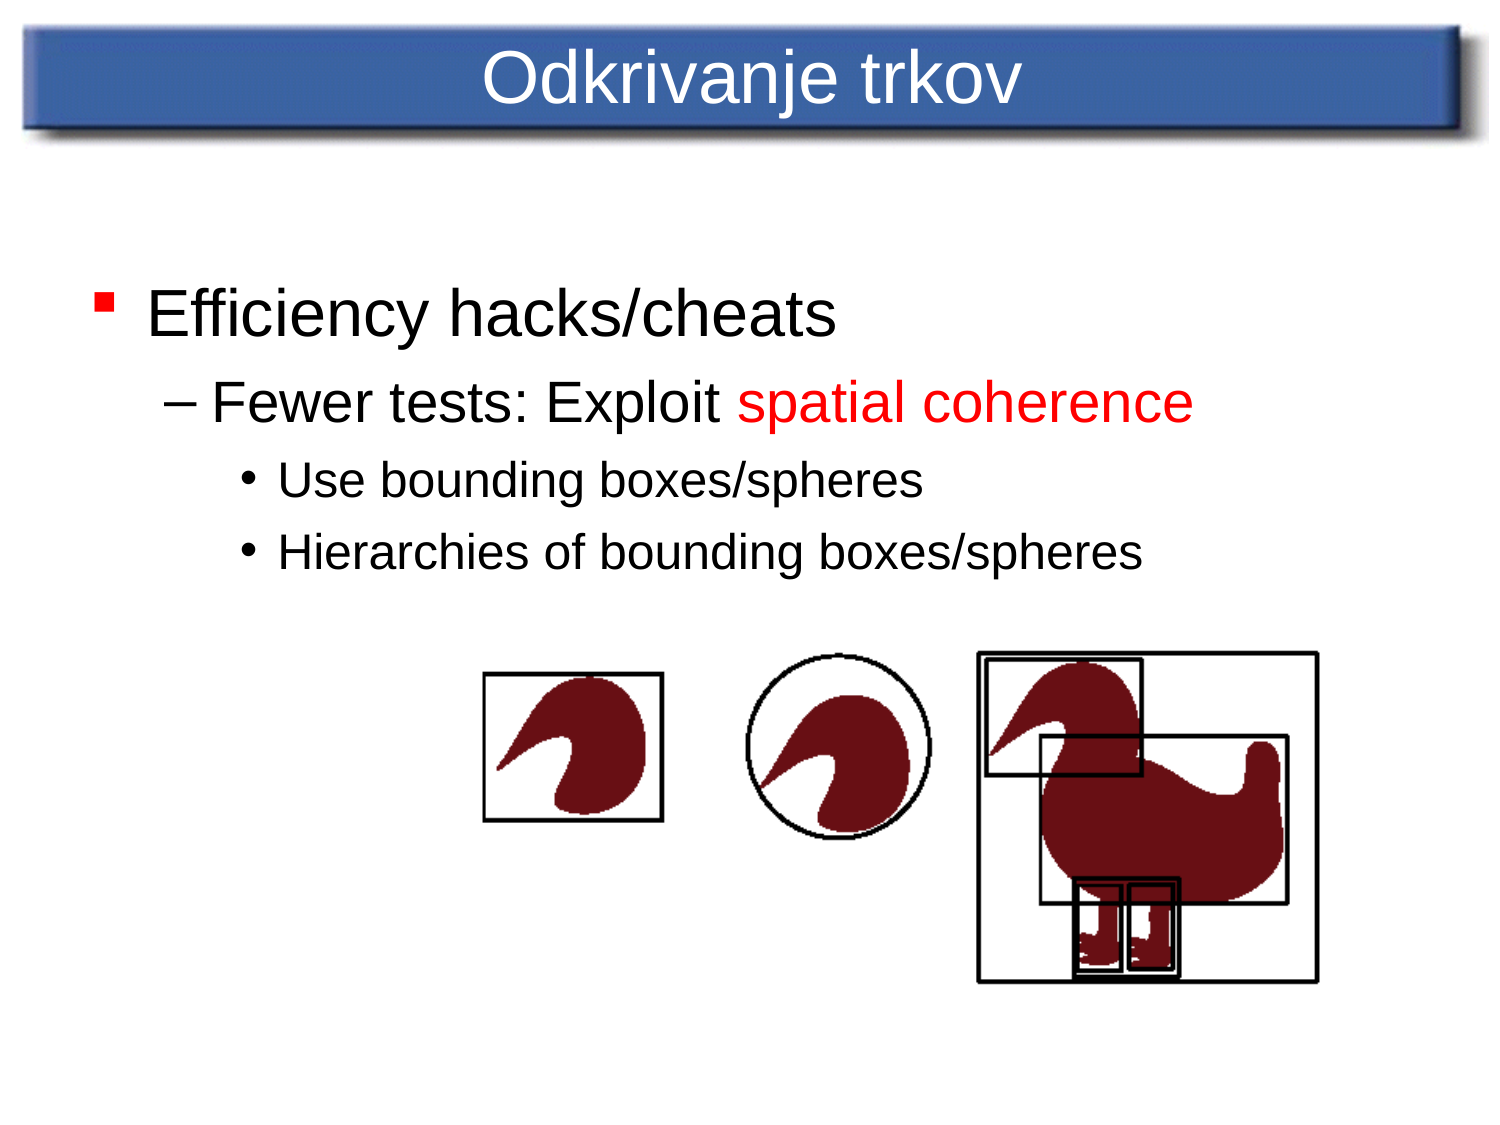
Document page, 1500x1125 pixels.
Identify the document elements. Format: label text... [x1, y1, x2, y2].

title Odkrivanje trkov [77, 18, 1428, 129]
picture [975, 648, 1326, 990]
picture [21, 22, 1489, 149]
list Efficiency hacks/cheats Fewer tests: Exploit spatial coherence Use bounding boxes/spheres Hierarchies of bounding boxes/spheres [75, 262, 1426, 1006]
picture [475, 650, 937, 845]
